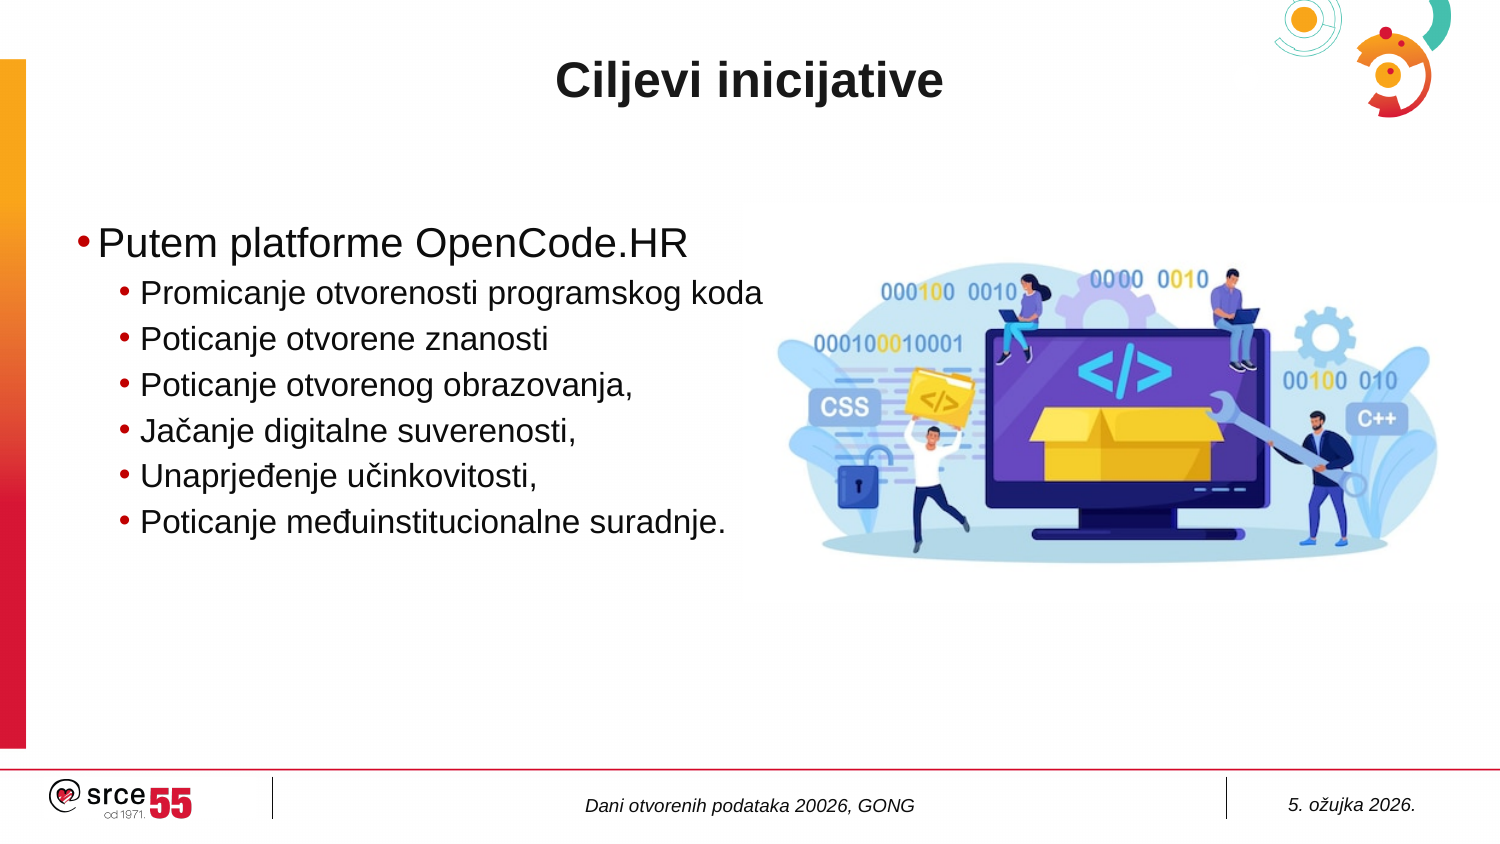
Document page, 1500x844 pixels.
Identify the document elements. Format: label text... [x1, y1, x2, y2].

list Putem platforme OpenCode.HR Promicanje otvorenosti programskog koda Poticanje otvorene znanosti Poticanje otvorenog obrazovanja, Jačanje digitalne suverenosti, Unaprjeđenje učinkovitosti, Poticanje međuinstitucionalne suradnje. [61, 208, 1356, 744]
picture [0, 0, 1500, 844]
footer Dani otvorenih podataka 20026, GONG [338, 782, 1162, 828]
slide_number 5. ožujka 2026. [1254, 781, 1451, 827]
title Ciljevi inicijative [103, 0, 1397, 164]
